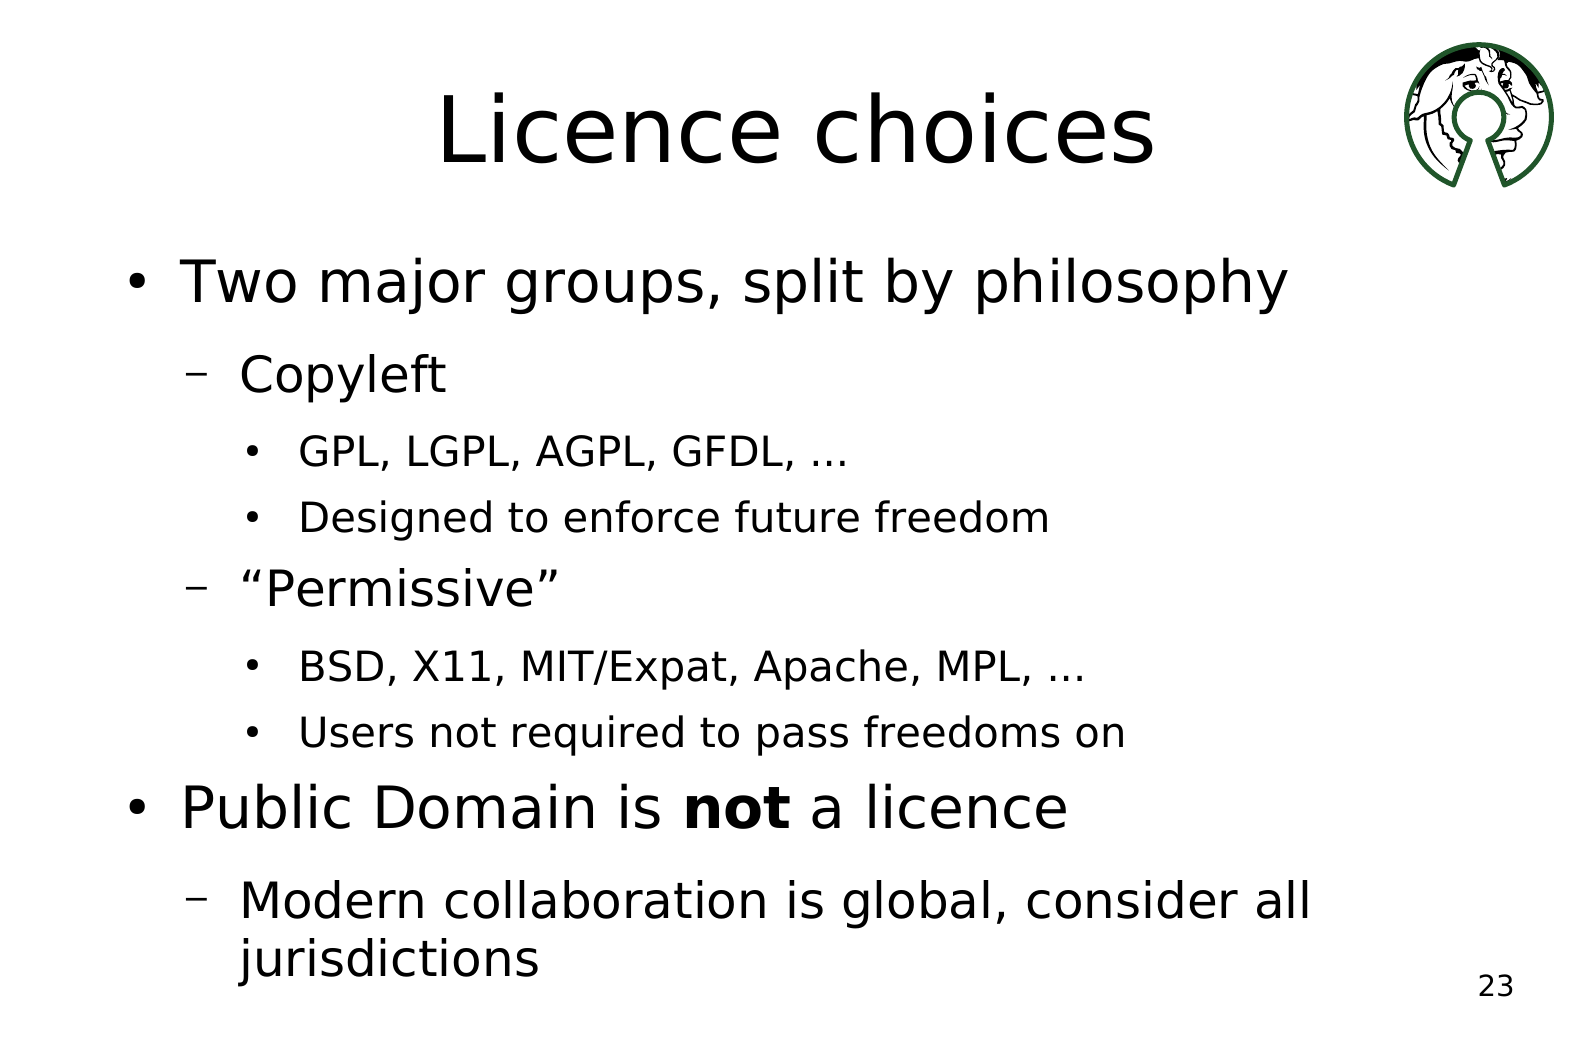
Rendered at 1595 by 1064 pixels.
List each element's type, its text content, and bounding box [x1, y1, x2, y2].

list Two major groups, split by philosophy Copyleft GPL, LGPL, AGPL, GFDL, ... Designed to enforce future freedom “Permissive” BSD, X11, MIT/Expat, Apache, MPL, ... Users not required to pass freedoms on Public Domain is not a licence Modern collaboration is global, consider all jurisdictions [79, 248, 1515, 989]
title Licence choices [79, 42, 1515, 220]
